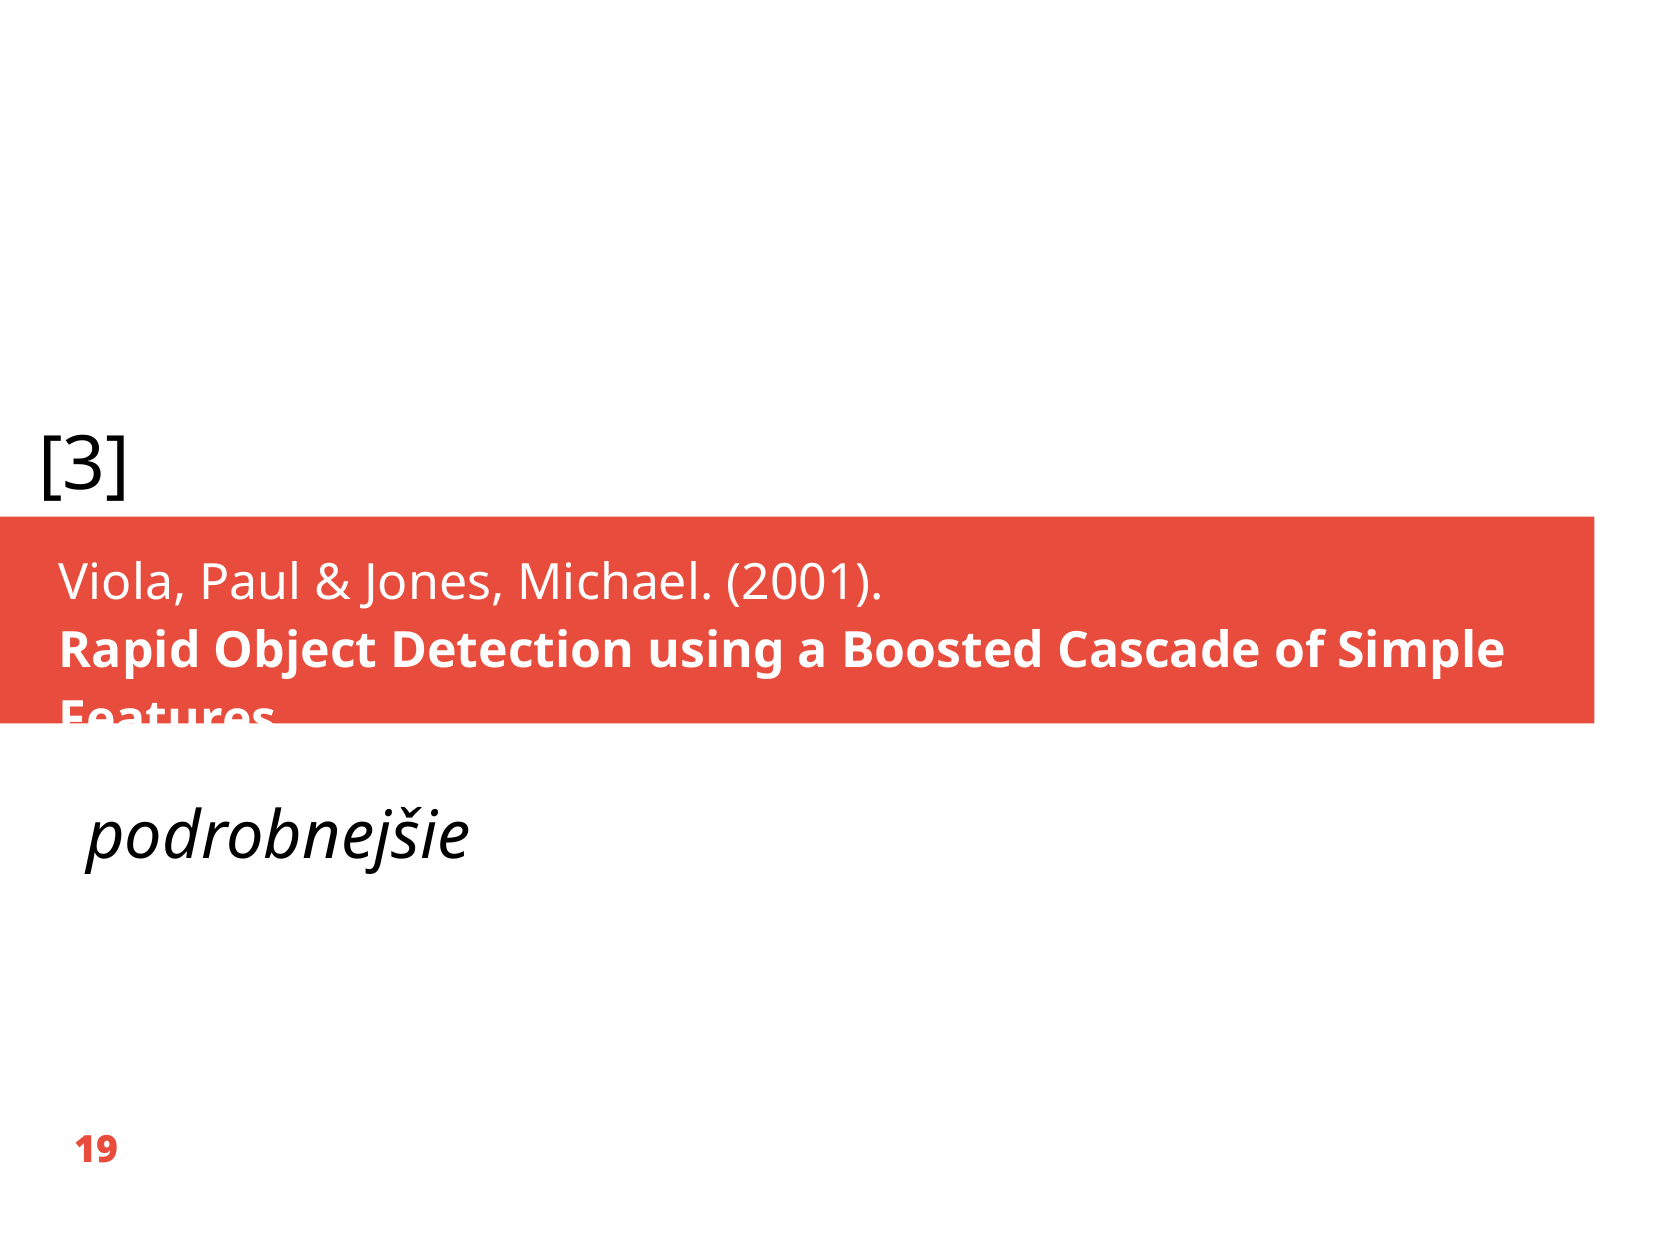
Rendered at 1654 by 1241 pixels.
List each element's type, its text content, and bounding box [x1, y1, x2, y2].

text_box podrobnejšie [71, 779, 532, 872]
title Viola, Paul & Jones, Michael. (2001). Rapid Object Detection using a Boosted Cascade of Simple Features. [59, 546, 1595, 694]
text_box [3] [23, 401, 390, 504]
